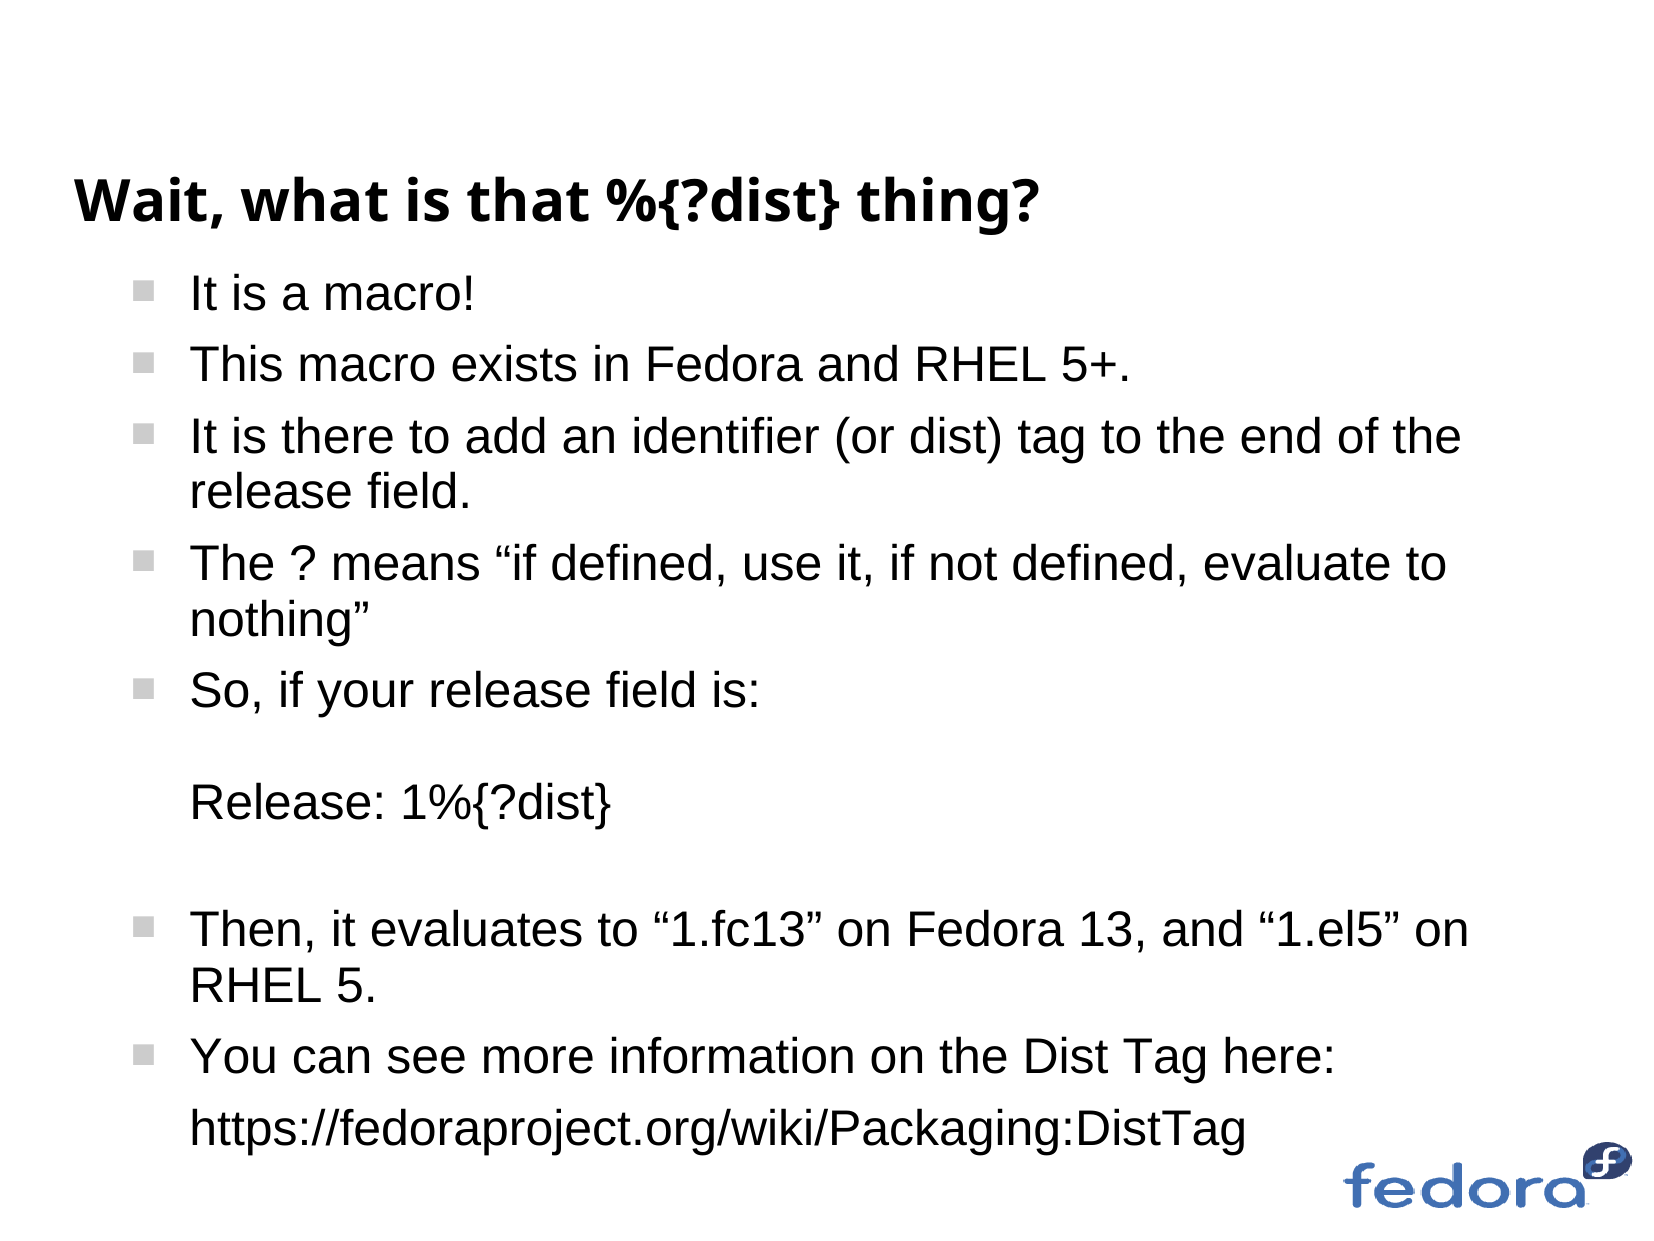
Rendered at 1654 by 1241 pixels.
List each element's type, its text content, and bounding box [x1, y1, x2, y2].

picture [1500, 1124, 1651, 1227]
list It is a macro! This macro exists in Fedora and RHEL 5+. It is there to add an identifier (or dist) tag to the end of the release field. The ? means “if defined, use it, if not defined, evaluate to nothing” So, if your release field is: Release: 1%{?dist} Then, it evaluates to “1.fc13” on Fedora 13, and “1.el5” on RHEL 5. You can see more information on the Dist Tag here: https://fedoraproject.org/wiki/Packaging:DistTag [77, 264, 1500, 1241]
title Wait, what is that %{?dist} thing? [74, 140, 1506, 259]
